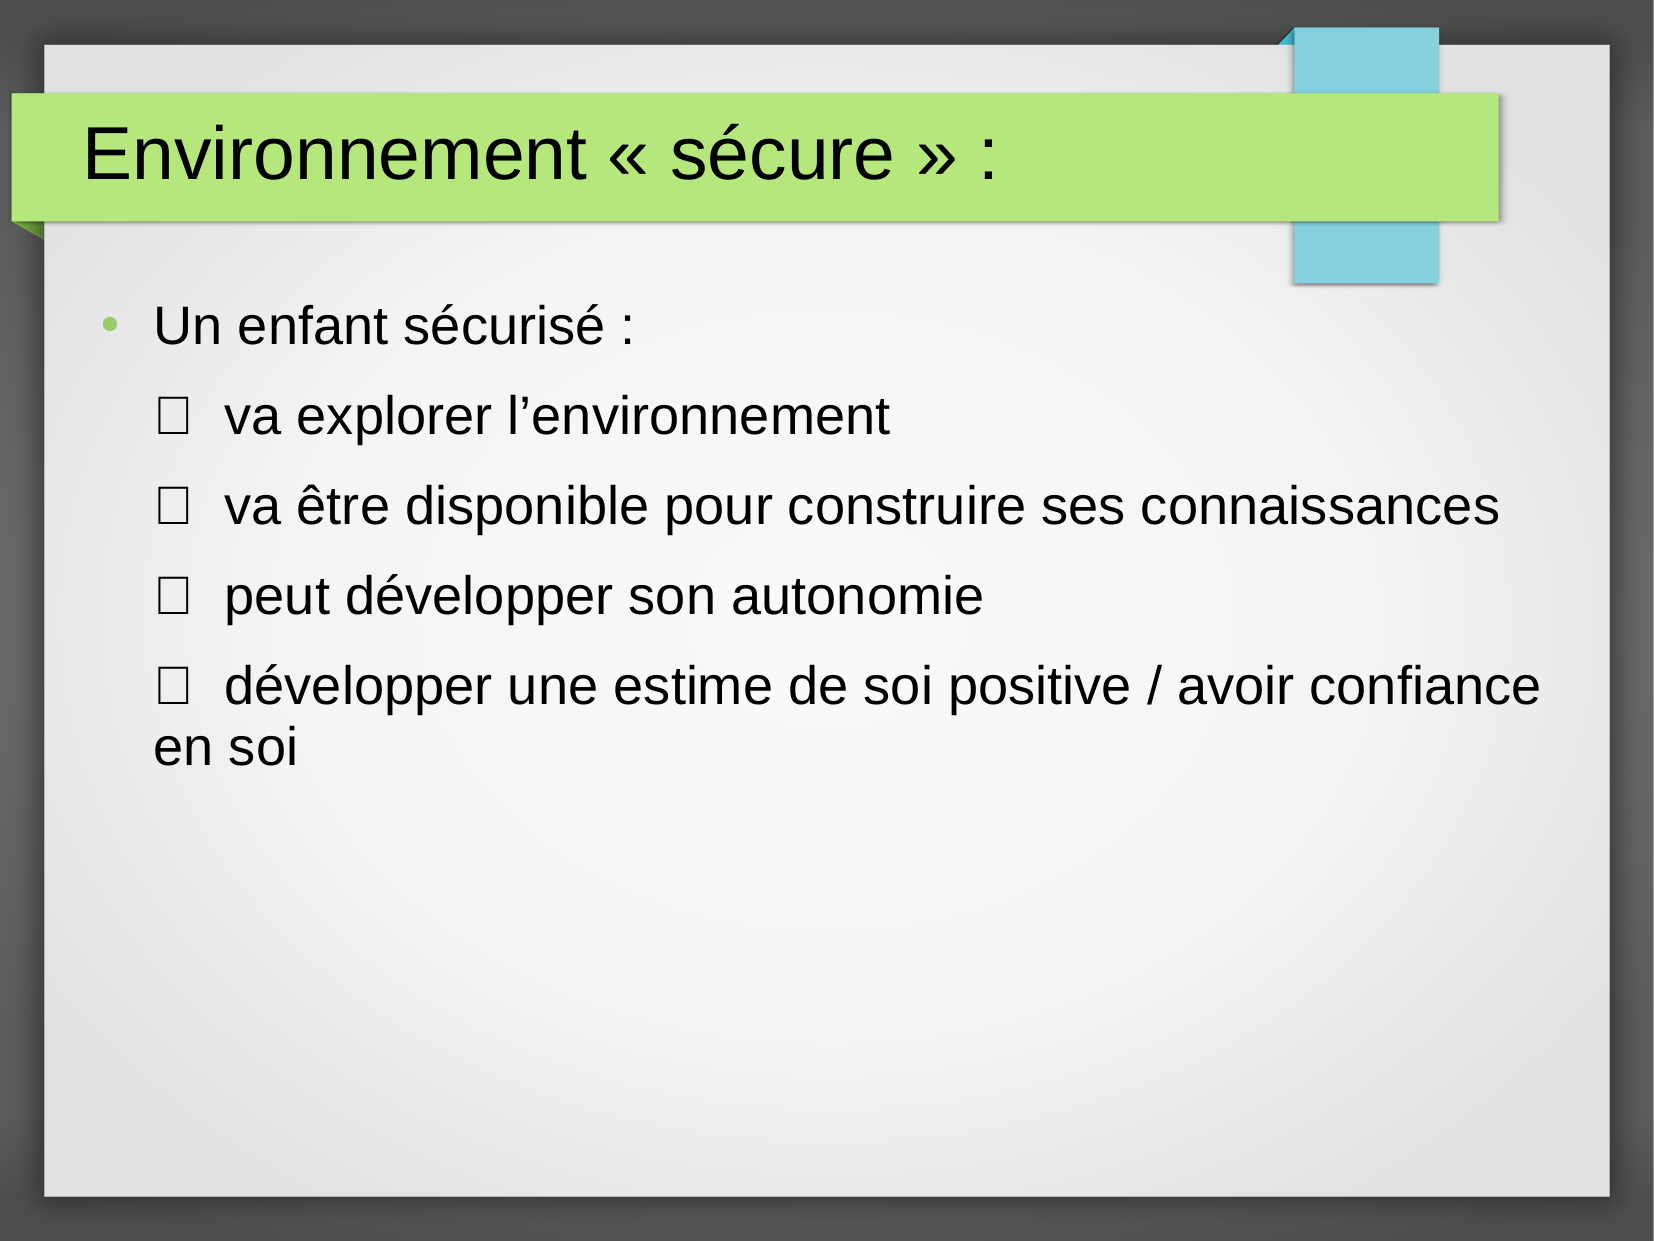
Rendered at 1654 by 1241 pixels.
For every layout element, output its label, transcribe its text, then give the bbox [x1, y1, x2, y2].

list Un enfant sécurisé :  va explorer l’environnement  va être disponible pour construire ses connaissances  peut développer son autonomie  développer une estime de soi positive / avoir confiance en soi [82, 295, 1571, 1015]
picture [0, 0, 1654, 1241]
title Environnement « sécure » : [82, 94, 1264, 213]
